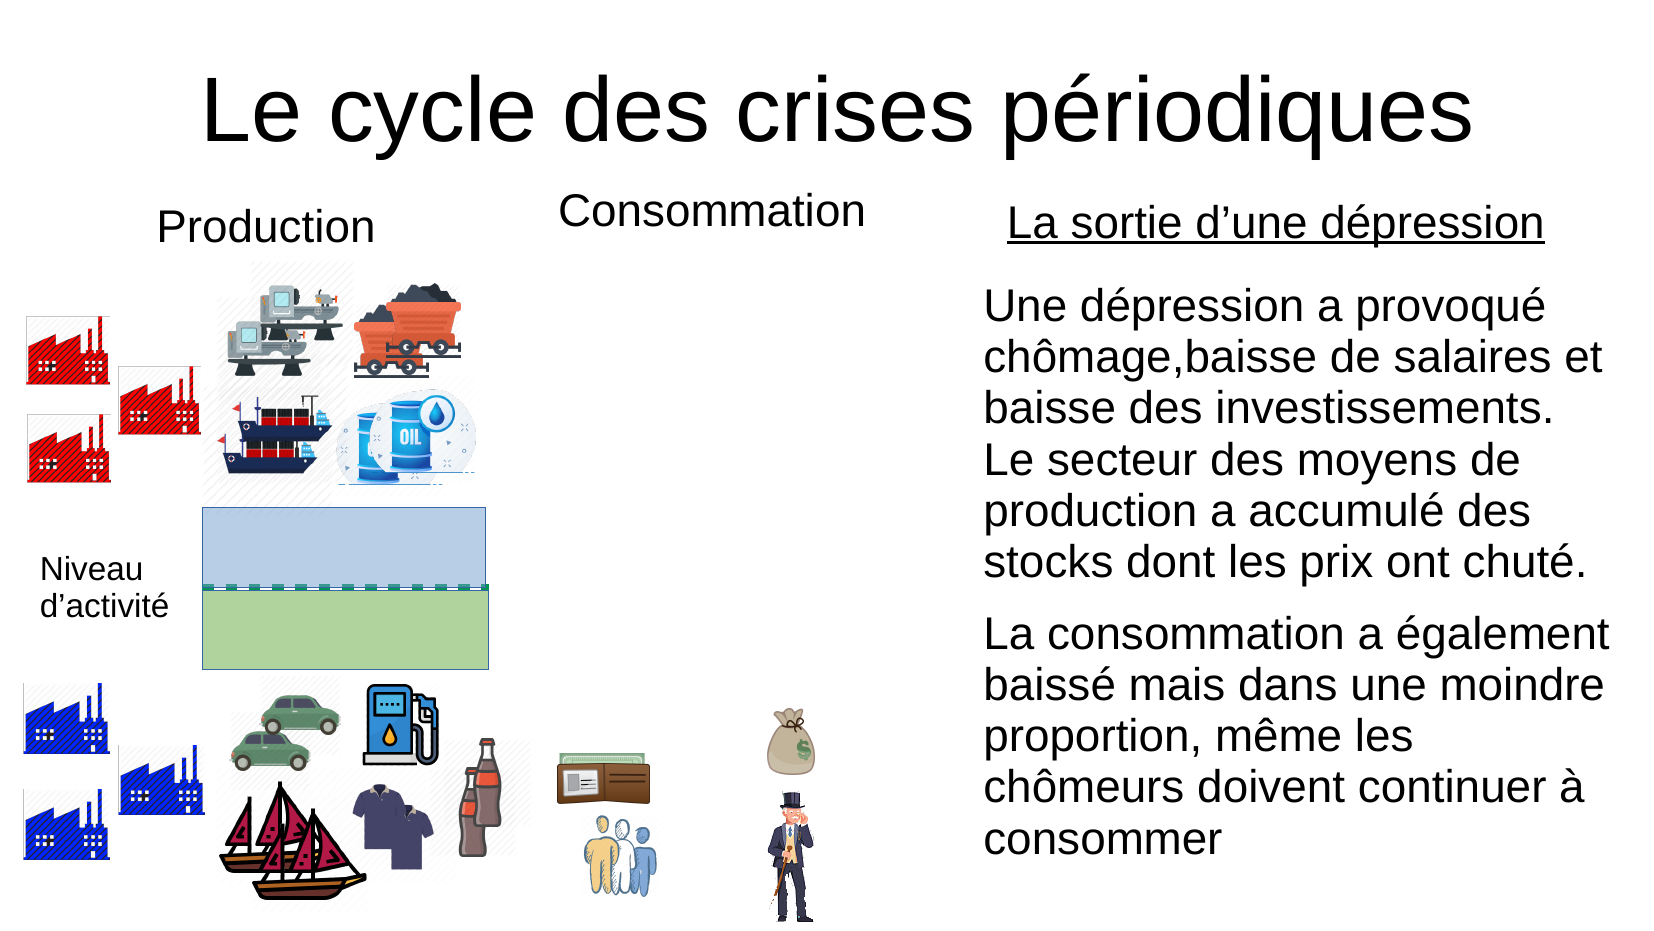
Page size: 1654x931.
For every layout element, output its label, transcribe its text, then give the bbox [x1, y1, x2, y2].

text_box [202, 590, 489, 670]
title Le cycle des crises périodiques [47, 7, 1630, 213]
picture [767, 791, 814, 922]
picture [26, 316, 110, 386]
text_box Niveau d’activité [25, 543, 202, 643]
picture [118, 259, 479, 517]
picture [23, 682, 110, 754]
picture [767, 708, 815, 775]
text_box La consommation a également baissé mais dans une moindre proportion, même les chômeurs doivent continuer à consommer [968, 600, 1630, 875]
text_box Production [141, 193, 402, 260]
picture [578, 814, 662, 899]
text_box Une dépression a provoqué chômage,baisse de salaires et baisse des investissements. Le secteur des moyens de production a accumulé des stocks dont les prix ont chuté. [968, 272, 1630, 600]
picture [23, 788, 110, 860]
picture [557, 753, 650, 804]
text_box [202, 507, 486, 588]
picture [27, 414, 111, 483]
text_box Consommation [543, 177, 886, 295]
picture [118, 744, 205, 815]
text_box La sortie d’une dépression [992, 189, 1642, 272]
picture [215, 674, 532, 913]
